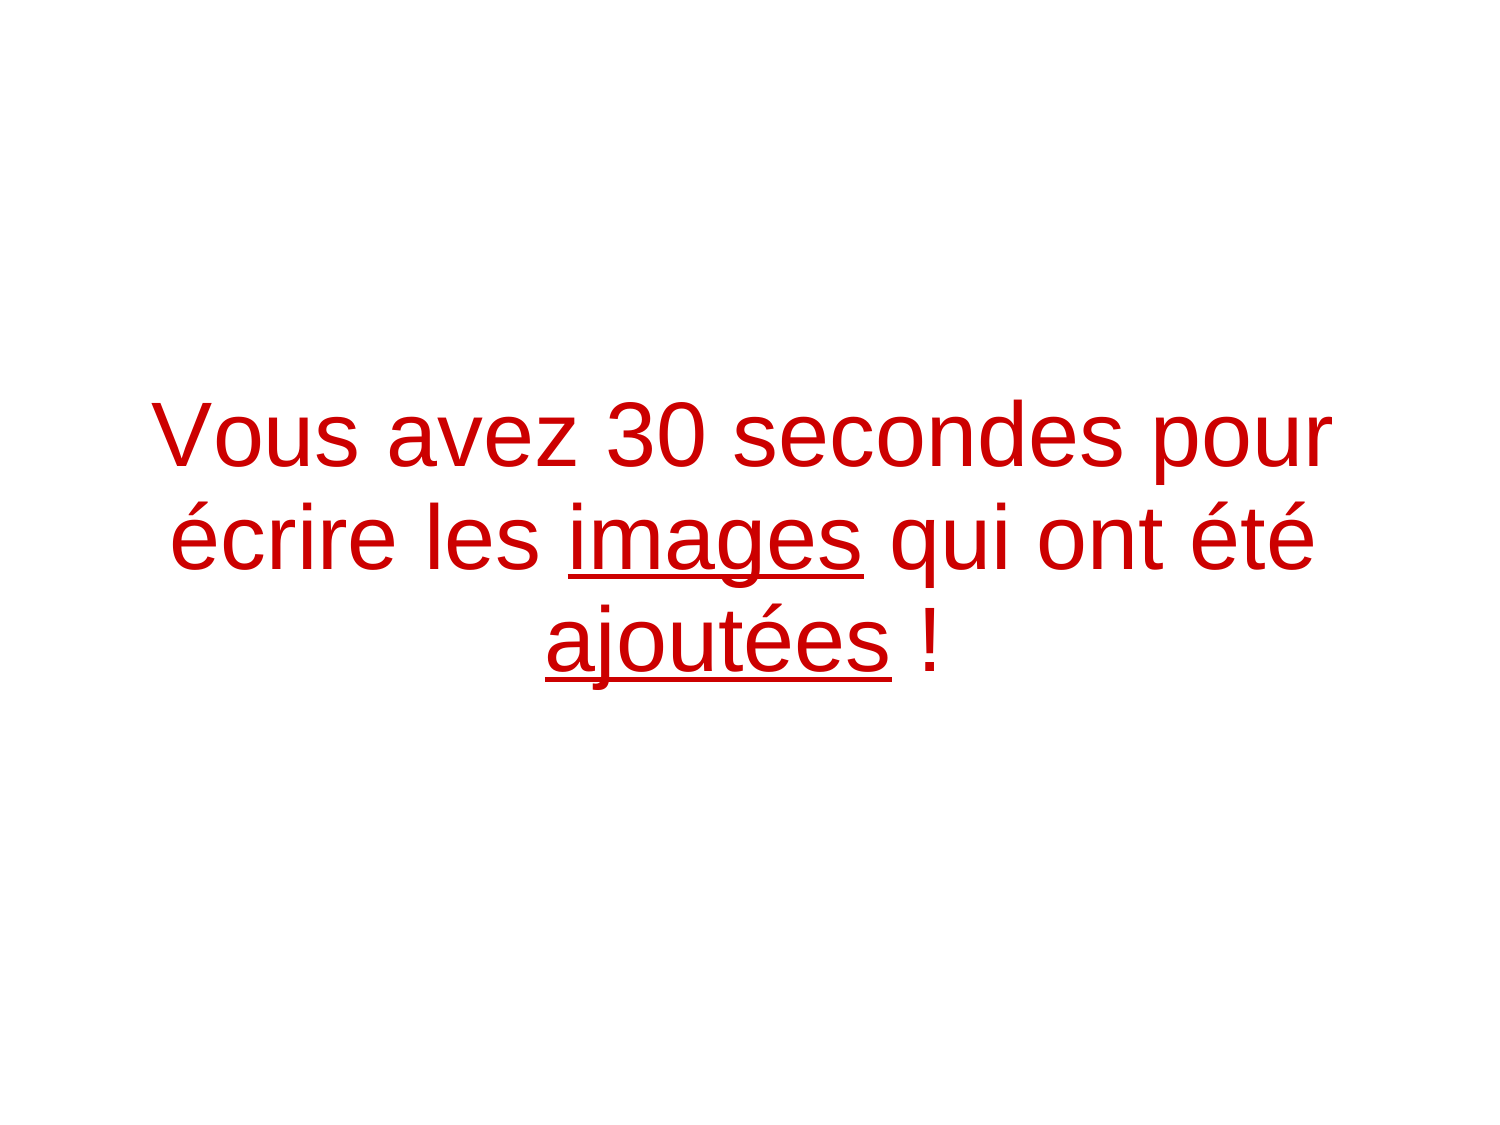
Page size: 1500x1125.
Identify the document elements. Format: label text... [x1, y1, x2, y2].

title Vous avez 30 secondes pour écrire les images qui ont été ajoutées ! [99, 137, 1388, 938]
